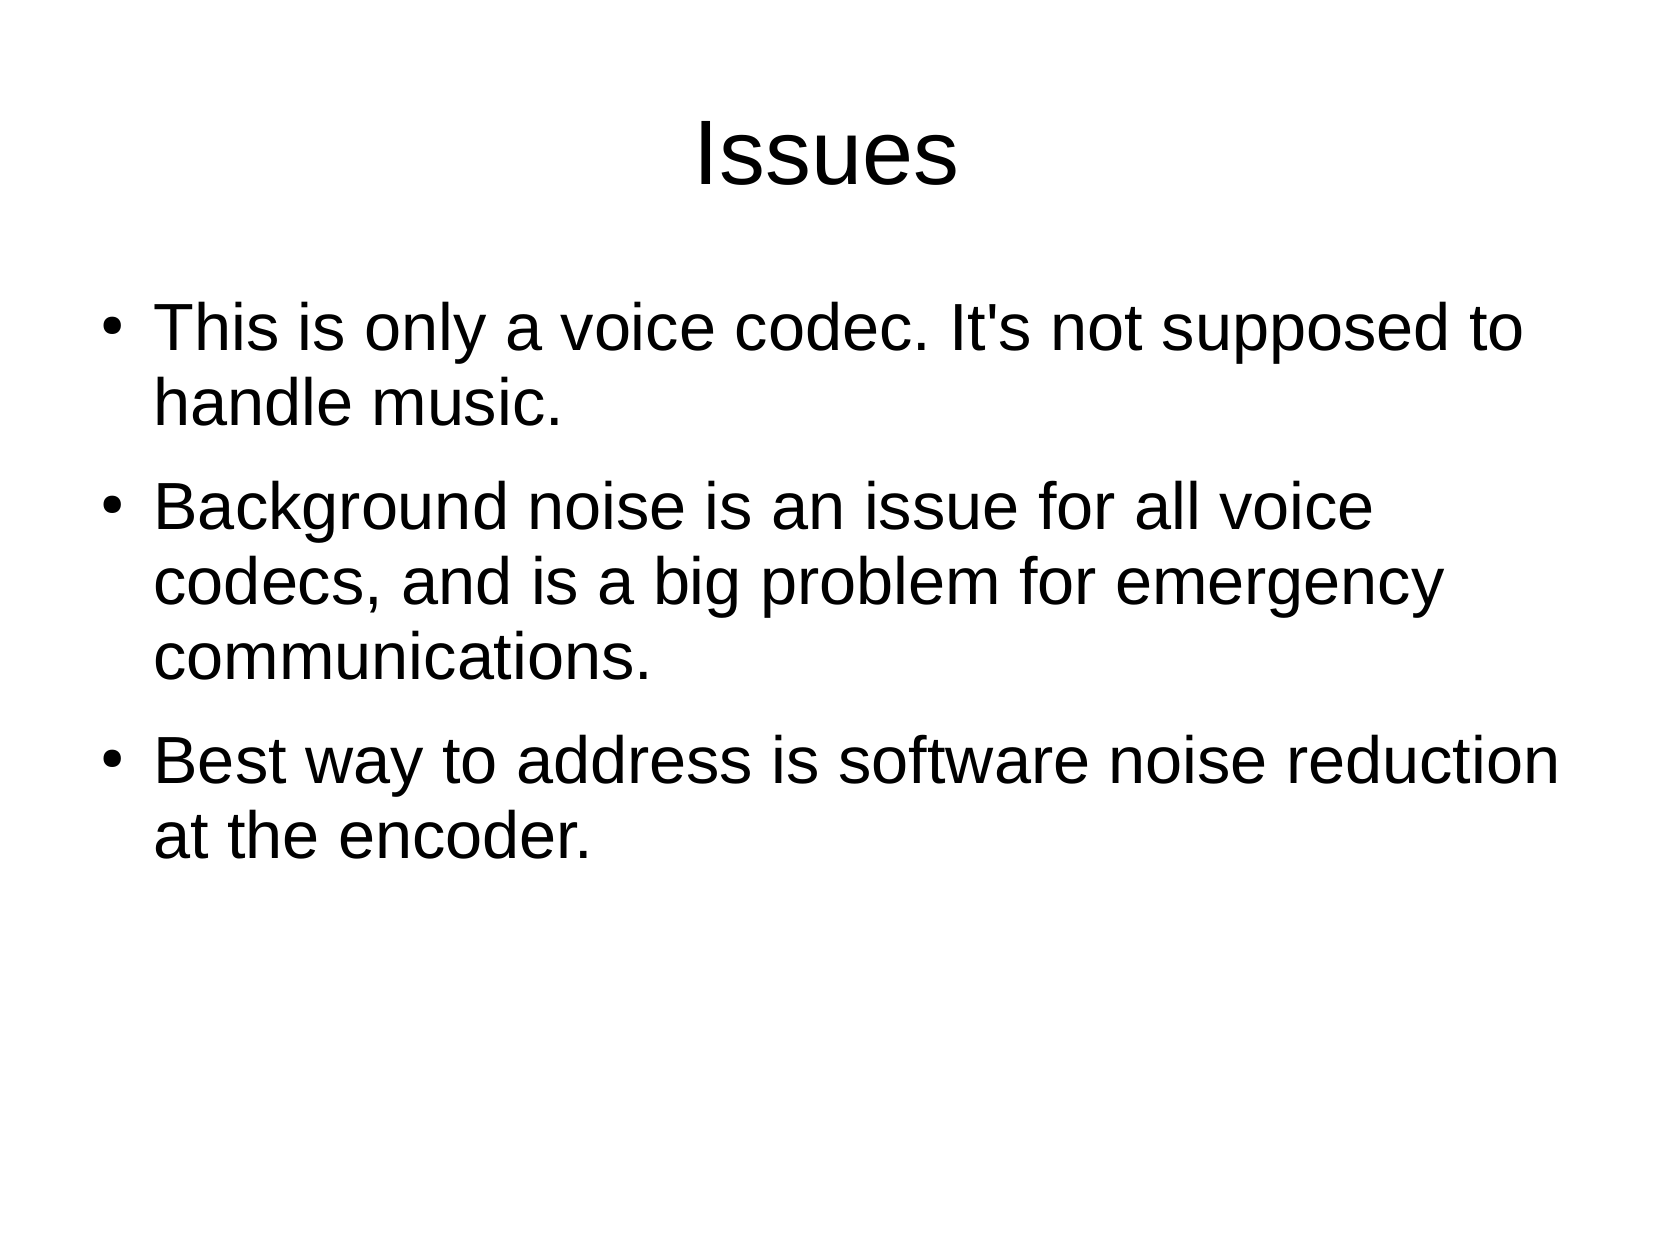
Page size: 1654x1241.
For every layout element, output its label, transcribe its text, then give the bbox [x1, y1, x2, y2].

title Issues [82, 56, 1571, 250]
list This is only a voice codec. It's not supposed to handle music. Background noise is an issue for all voice codecs, and is a big problem for emergency communications. Best way to address is software noise reduction at the encoder. [82, 290, 1571, 1109]
